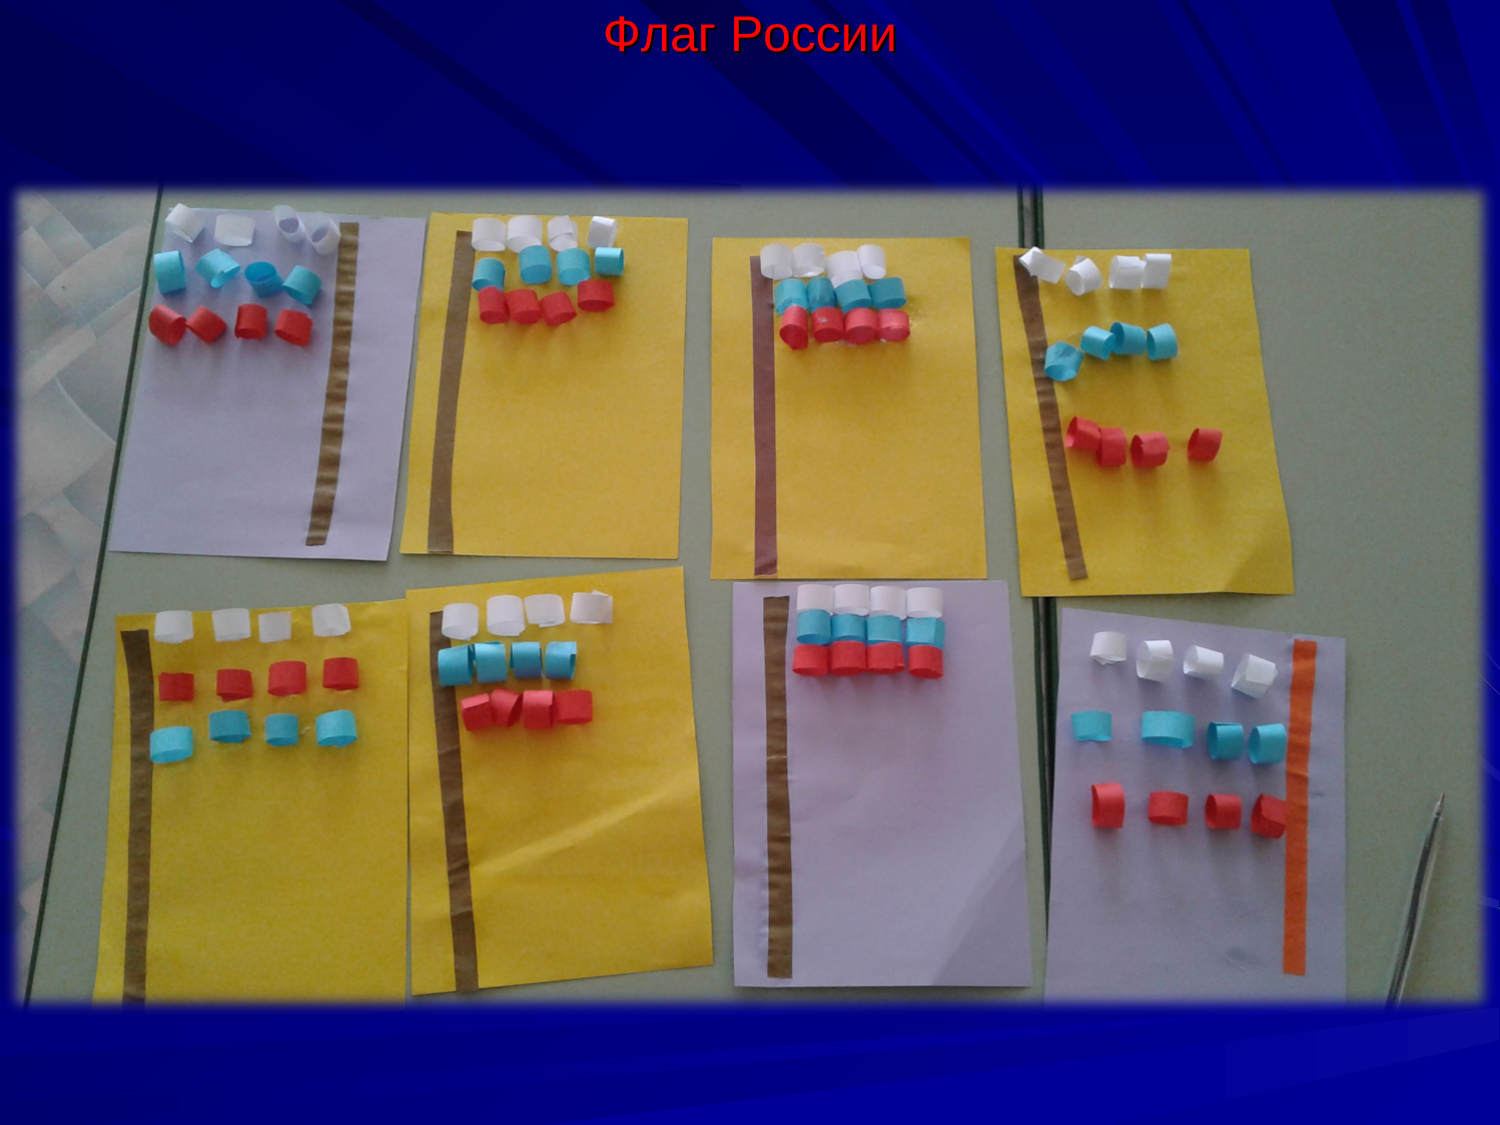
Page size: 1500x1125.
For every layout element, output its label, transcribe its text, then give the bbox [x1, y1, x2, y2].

title Флаг России [75, 0, 1426, 63]
picture [0, 173, 1500, 1021]
